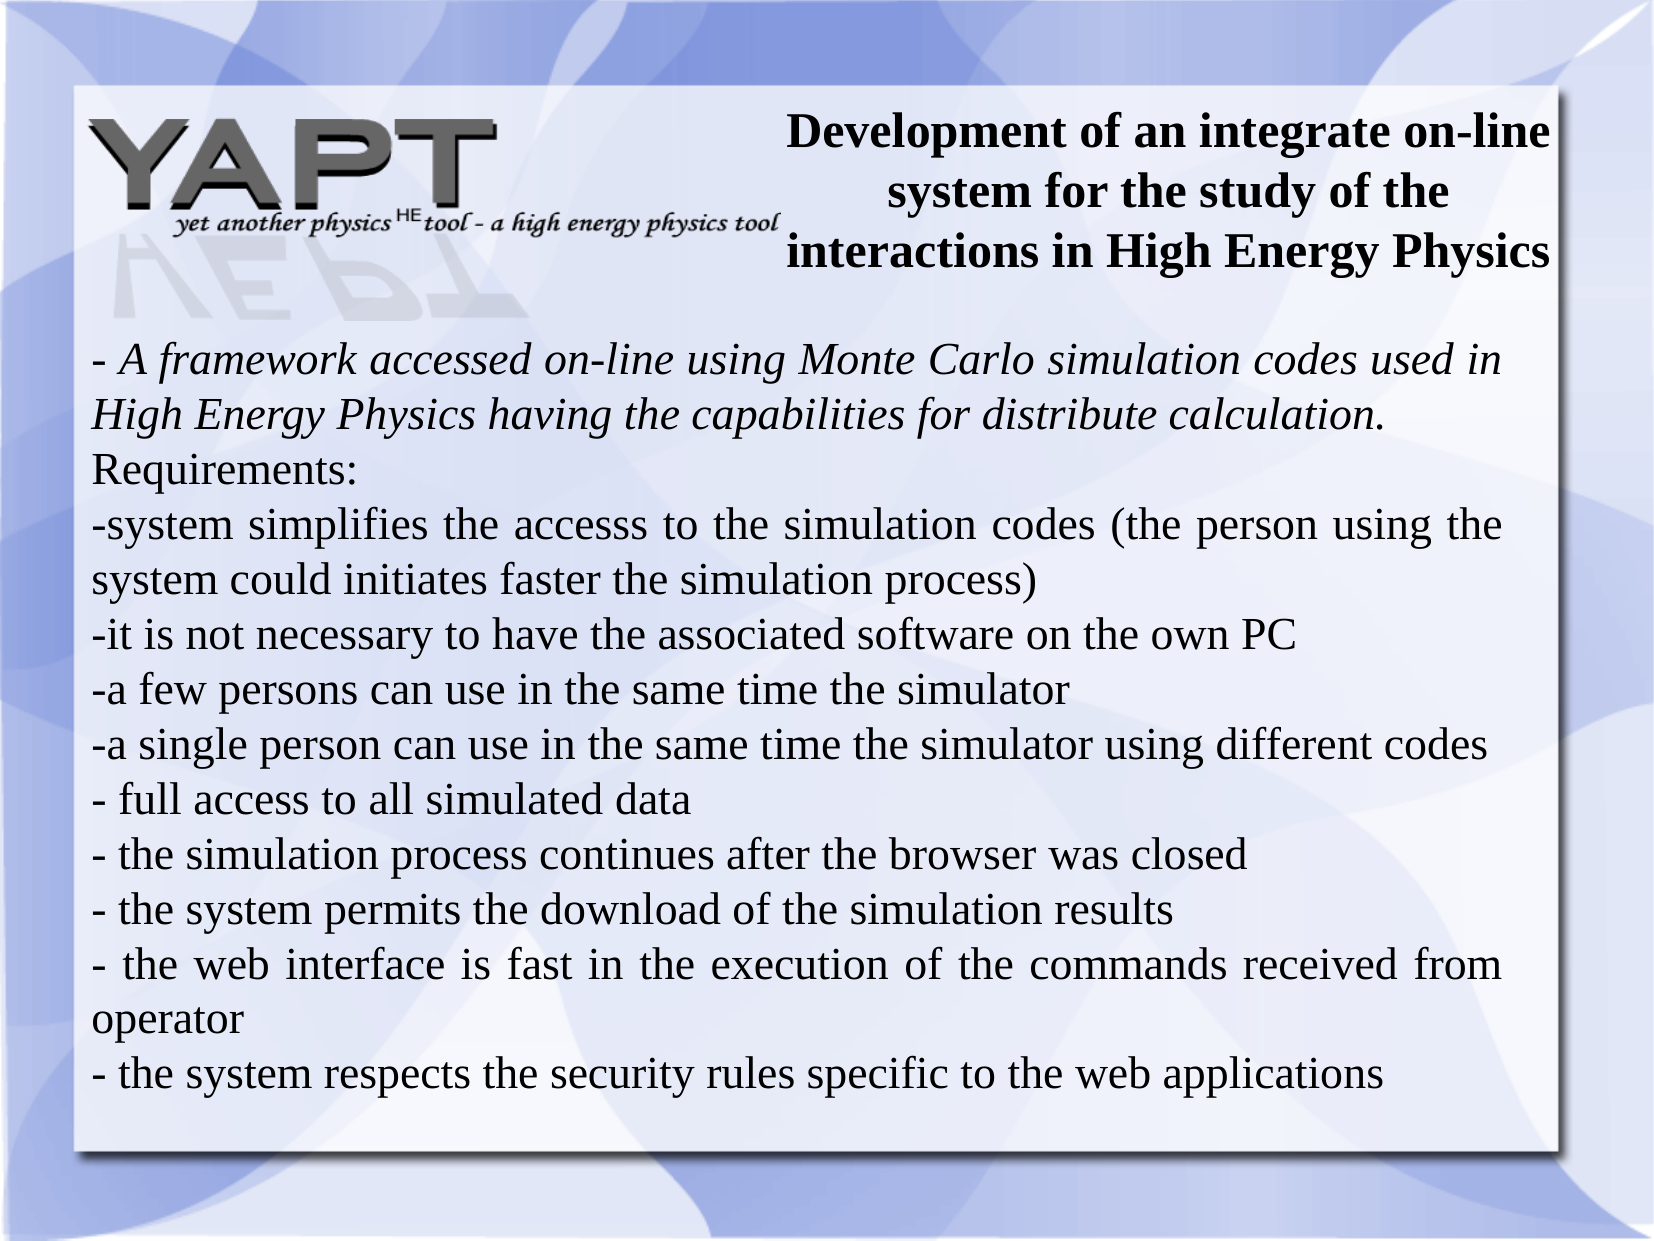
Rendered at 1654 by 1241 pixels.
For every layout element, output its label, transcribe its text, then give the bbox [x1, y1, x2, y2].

text_box - A framework accessed on-line using Monte Carlo simulation codes used in High Energy Physics having the capabilities for distribute calculation. Requirements: -system simplifies the accesss to the simulation codes (the person using the system could initiates faster the simulation process) -it is not necessary to have the associated software on the own PC -a few persons can use in the same time the simulator -a single person can use in the same time the simulator using different codes - full access to all simulated data - the simulation process continues after the browser was closed - the system permits the download of the simulation results - the web interface is fast in the execution of the commands received from operator - the system respects the security rules specific to the web applications [76, 321, 1577, 1172]
text_box Development of an integrate on-line system for the study of the interactions in High Energy Physics [766, 89, 1571, 285]
picture [82, 89, 781, 321]
